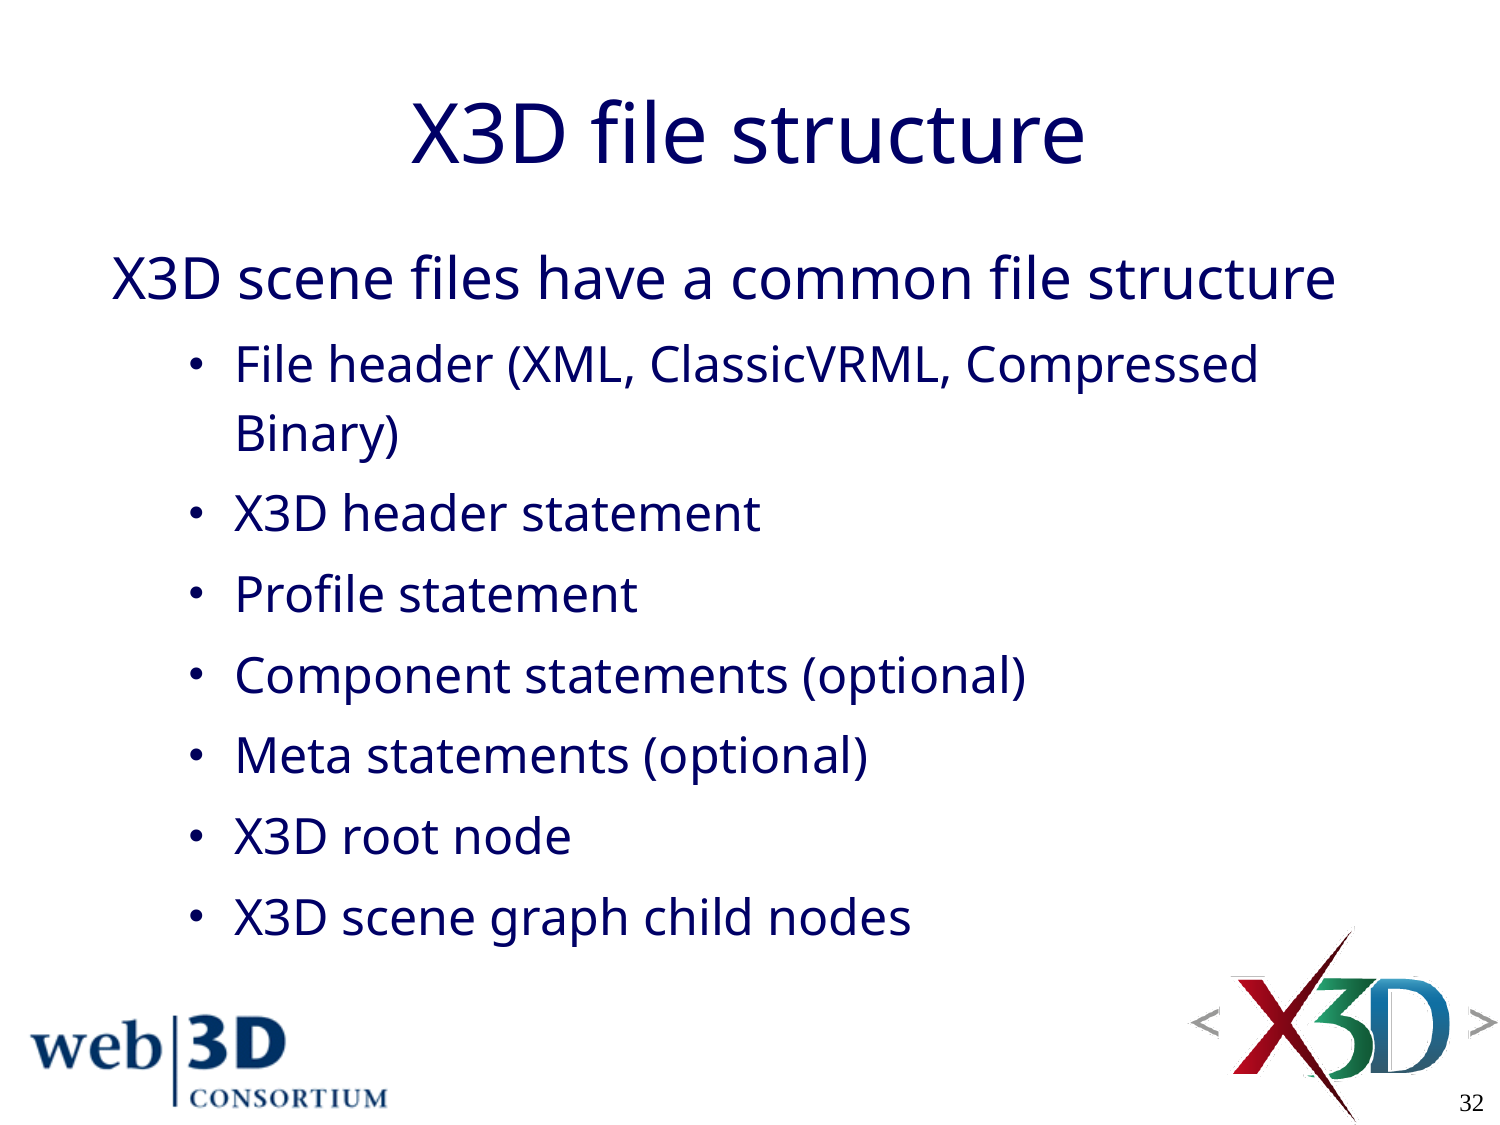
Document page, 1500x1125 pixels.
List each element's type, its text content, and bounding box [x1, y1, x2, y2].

title X3D file structure [112, 37, 1388, 226]
picture [12, 998, 413, 1118]
list X3D scene files have a common file structure File header (XML, ClassicVRML, Compressed Binary) X3D header statement Profile statement Component statements (optional) Meta statements (optional) X3D root node X3D scene graph child nodes [112, 237, 1388, 986]
picture [1187, 926, 1500, 1125]
